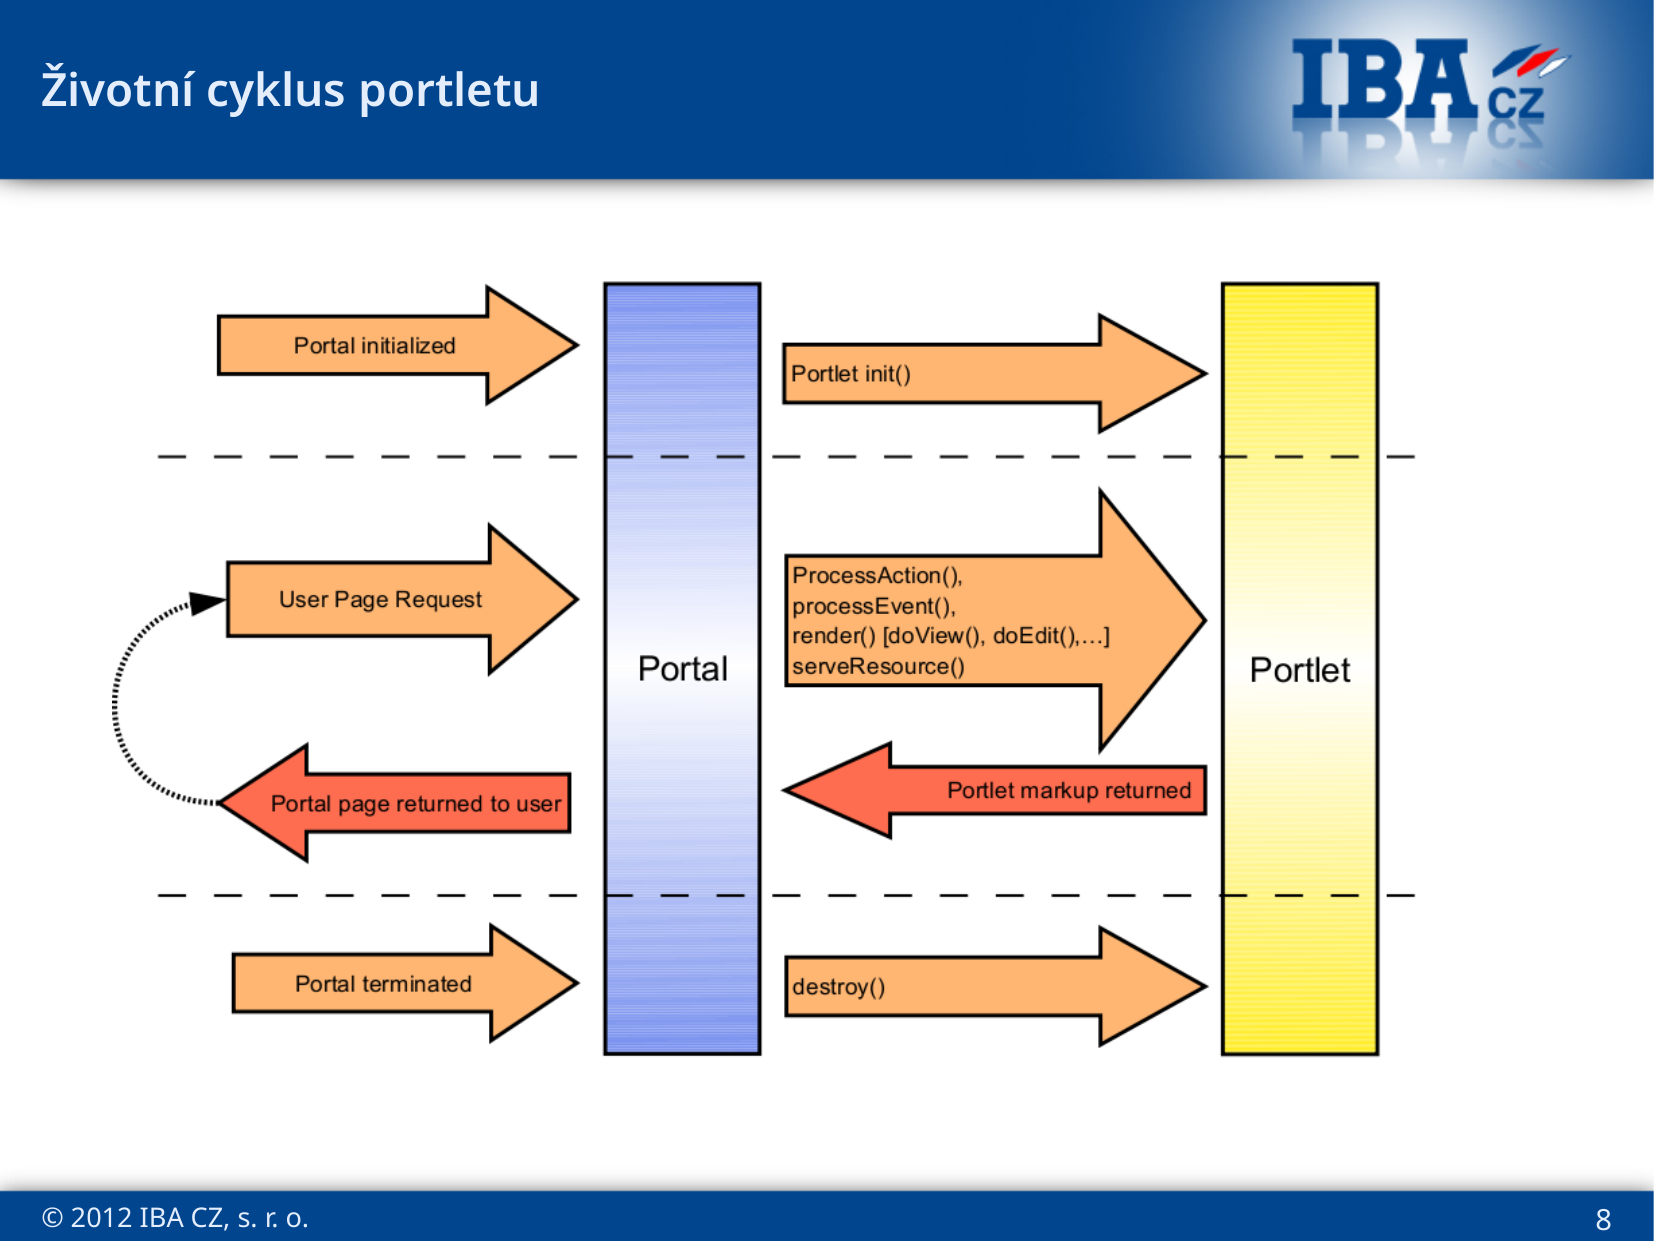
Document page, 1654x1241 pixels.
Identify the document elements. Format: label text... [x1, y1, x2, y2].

picture [0, 0, 1654, 1241]
title Životní cyklus portletu [41, 7, 1105, 170]
